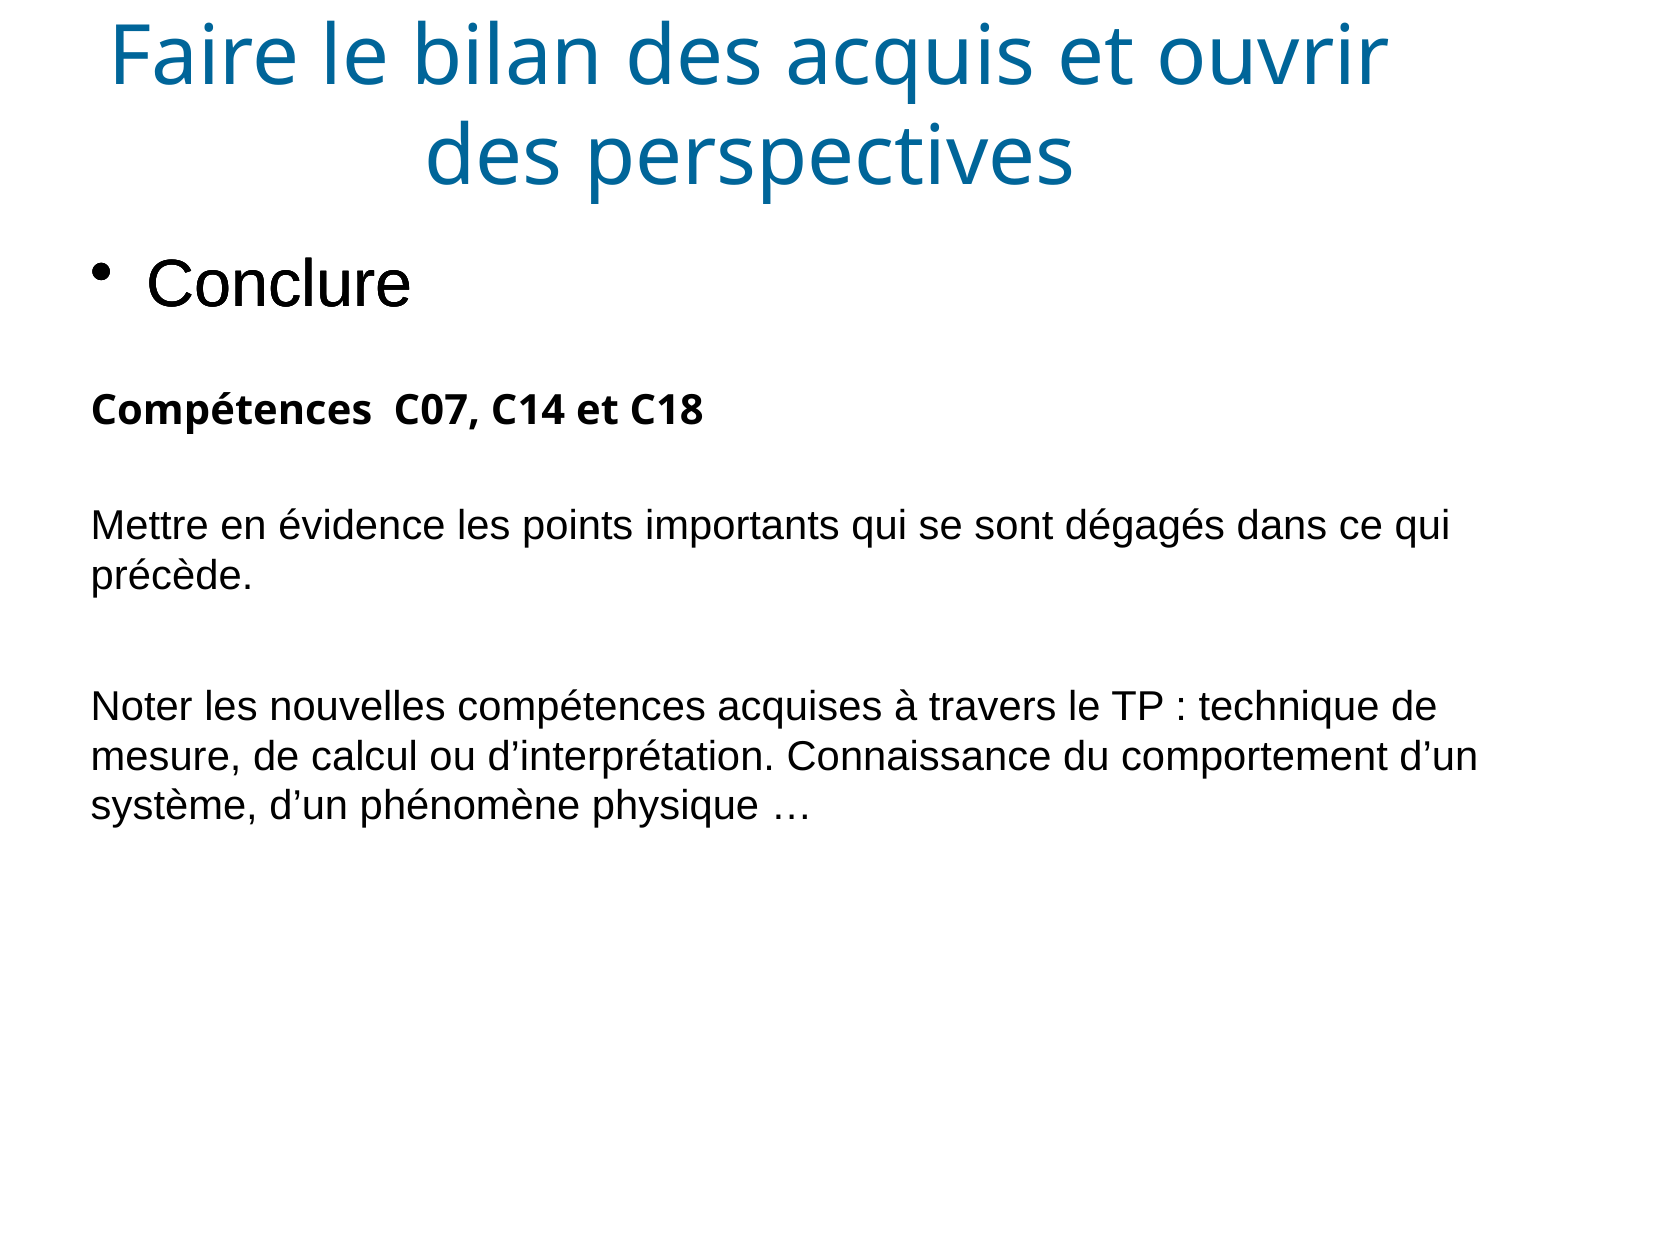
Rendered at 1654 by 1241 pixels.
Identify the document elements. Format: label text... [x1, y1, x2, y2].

text_box Mettre en évidence les points importants qui se sont dégagés dans ce qui précède. [75, 490, 1535, 627]
text_box Noter les nouvelles compétences acquises à travers le TP : technique de mesure, de calcul ou d’interprétation. Connaissance du comportement d’un système, d’un phénomène physique … [75, 670, 1535, 853]
text_box Conclure [75, 232, 1341, 335]
text_box Compétences C07, C14 et C18 [75, 375, 1535, 446]
title Faire le bilan des acquis et ouvrir des perspectives [75, 7, 1426, 195]
